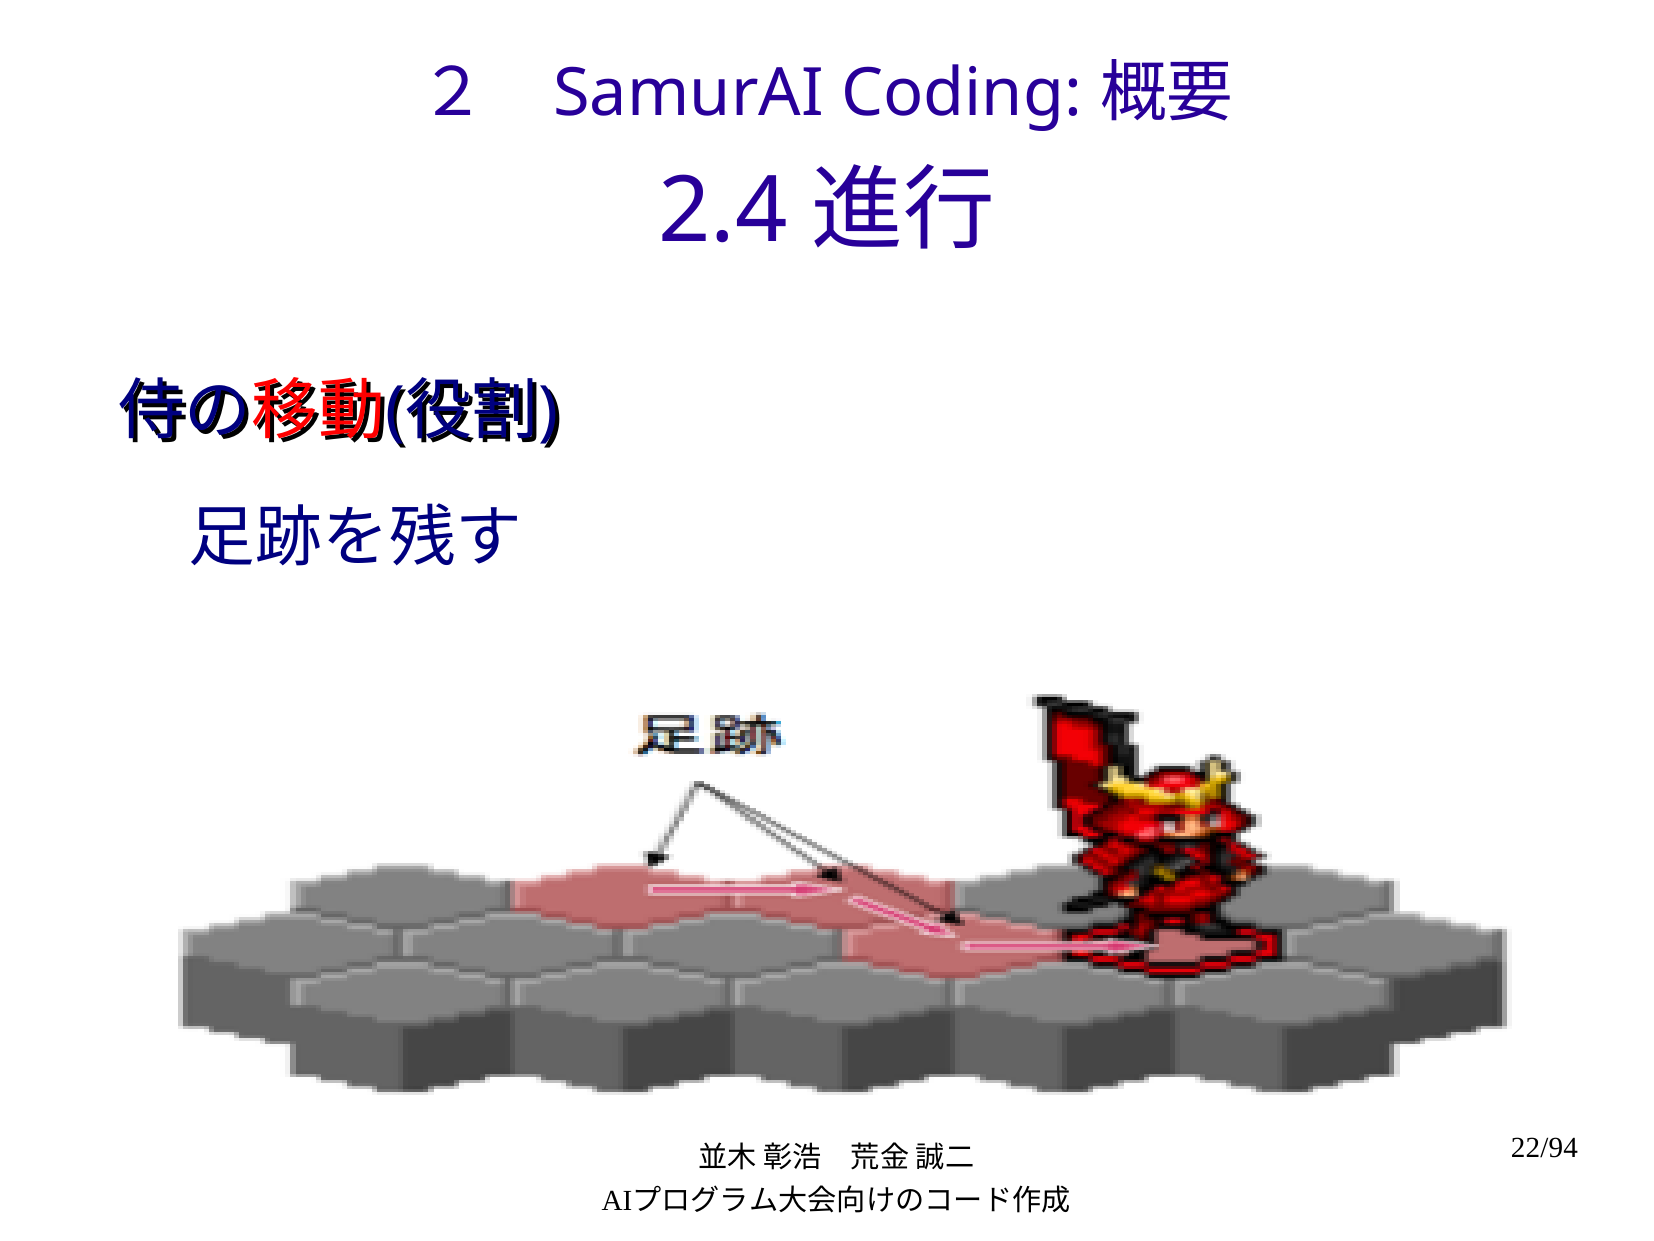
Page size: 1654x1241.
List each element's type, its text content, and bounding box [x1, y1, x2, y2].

picture [153, 673, 1538, 1111]
list 侍の移動(役割) 足跡を残す [118, 236, 1571, 1045]
title ２ SamurAI Coding: 概要 2.4 進行 [82, 49, 1571, 257]
